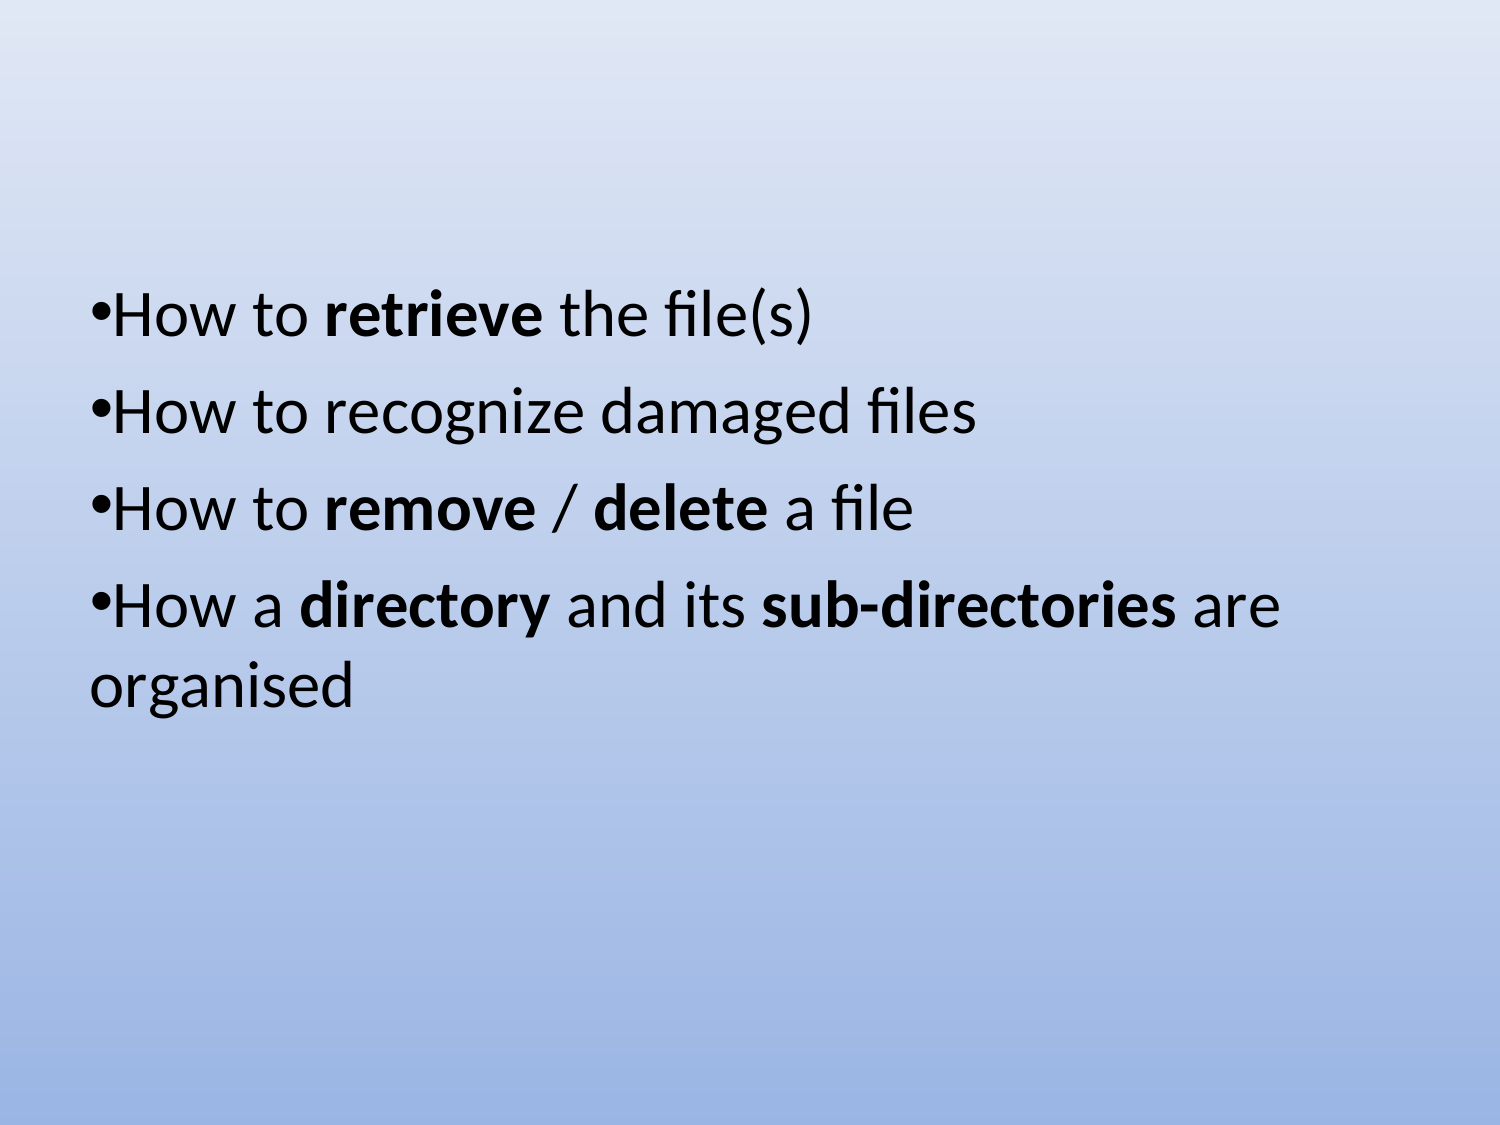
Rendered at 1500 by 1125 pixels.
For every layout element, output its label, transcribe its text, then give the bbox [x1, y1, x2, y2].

list How to retrieve the file(s) How to recognize damaged files How to remove / delete a file How a directory and its sub-directories are organised [75, 262, 1426, 1006]
